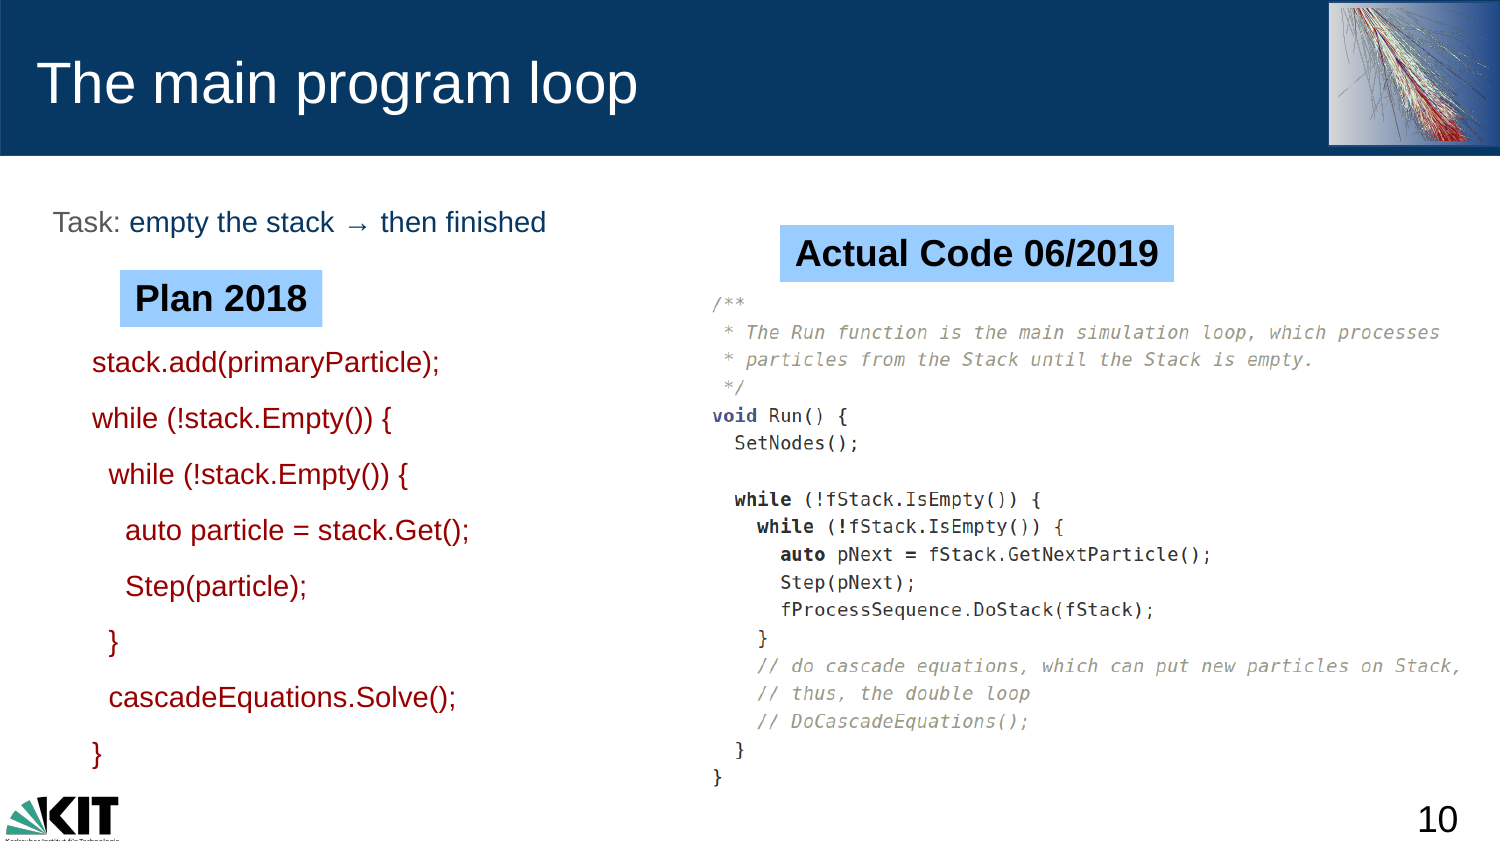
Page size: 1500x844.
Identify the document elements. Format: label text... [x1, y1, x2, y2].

picture [686, 284, 1489, 794]
text_box Plan 2018 [120, 270, 323, 327]
text_box Actual Code 06/2019 [780, 225, 1174, 282]
text_box The main program loop [21, 30, 1290, 125]
picture [1338, 8, 1490, 141]
text_box Task: empty the stack → then finished [37, 187, 1436, 749]
picture [5, 794, 120, 841]
text_box stack.add(primaryParticle); while (!stack.Empty()) { while (!stack.Empty()) { auto particle = stack.Get(); Step(particle); } cascadeEquations.Solve(); } [77, 332, 515, 781]
text_box <number> [1402, 785, 1493, 844]
